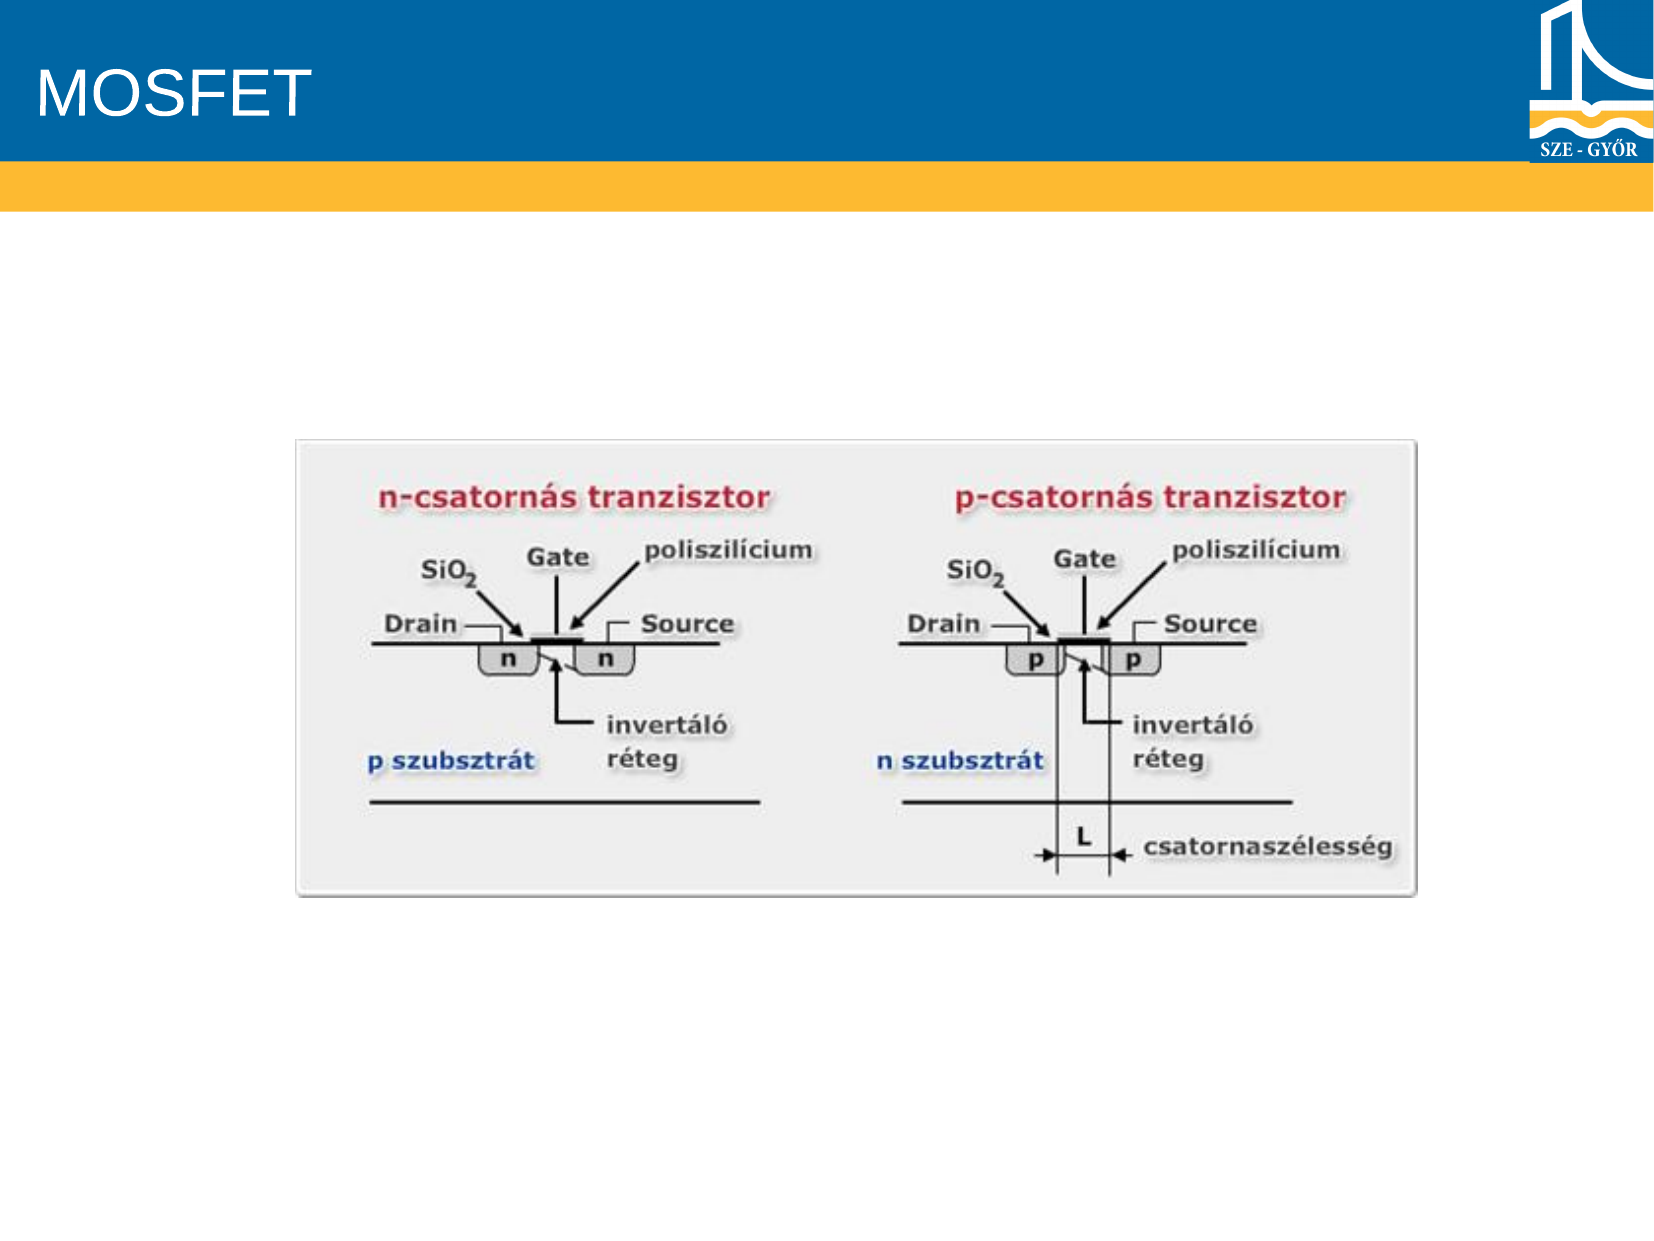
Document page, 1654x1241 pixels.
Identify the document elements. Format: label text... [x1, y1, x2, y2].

text_box MOSFET [34, 48, 1524, 144]
picture [1529, 0, 1654, 163]
picture [295, 439, 1418, 898]
